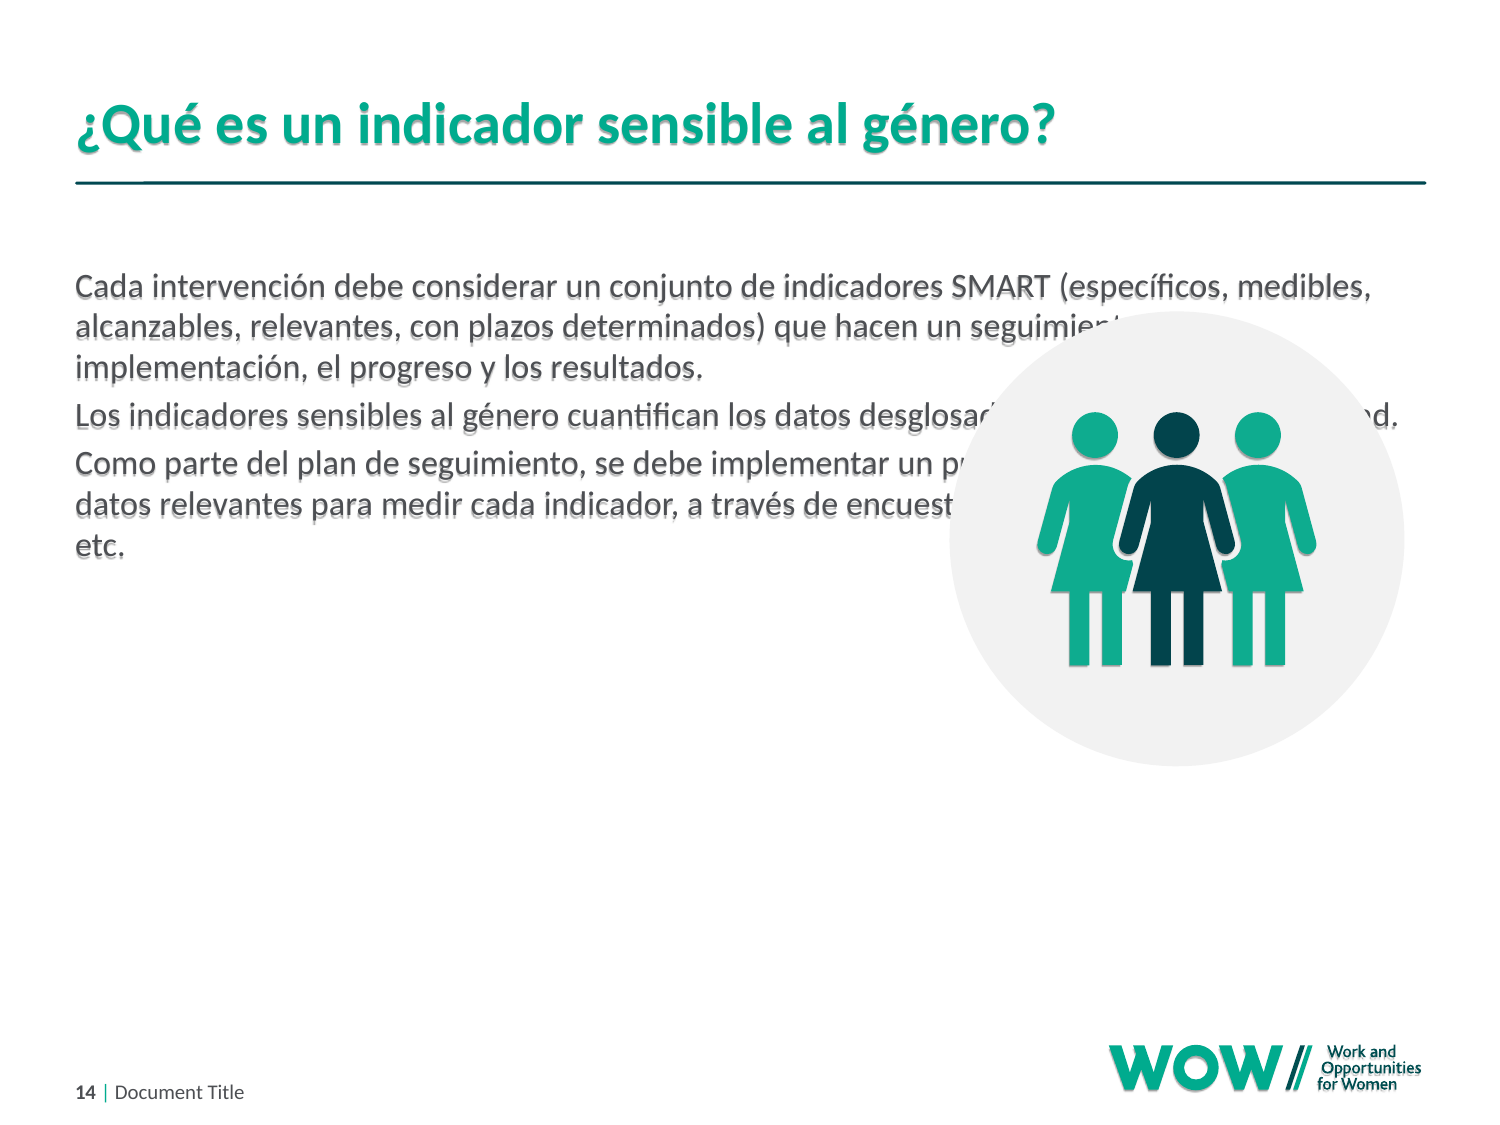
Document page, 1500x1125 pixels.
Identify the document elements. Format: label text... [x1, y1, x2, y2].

text_box 14 | Document Title [75, 1045, 426, 1106]
list Cada intervención debe considerar un conjunto de indicadores SMART (específicos, medibles, alcanzables, relevantes, con plazos determinados) que hacen un seguimiento de la implementación, el progreso y los resultados. Los indicadores sensibles al género cuantifican los datos desglosados por sexo en una actividad. Como parte del plan de seguimiento, se debe implementar un programa de recopilación de datos relevantes para medir cada indicador, a través de encuestas, grupos focales, entrevistas, etc. [75, 262, 884, 929]
picture [1030, 392, 1324, 685]
title ¿Qué es un indicador sensible al género? [75, 41, 1424, 156]
text_box [949, 311, 1405, 767]
